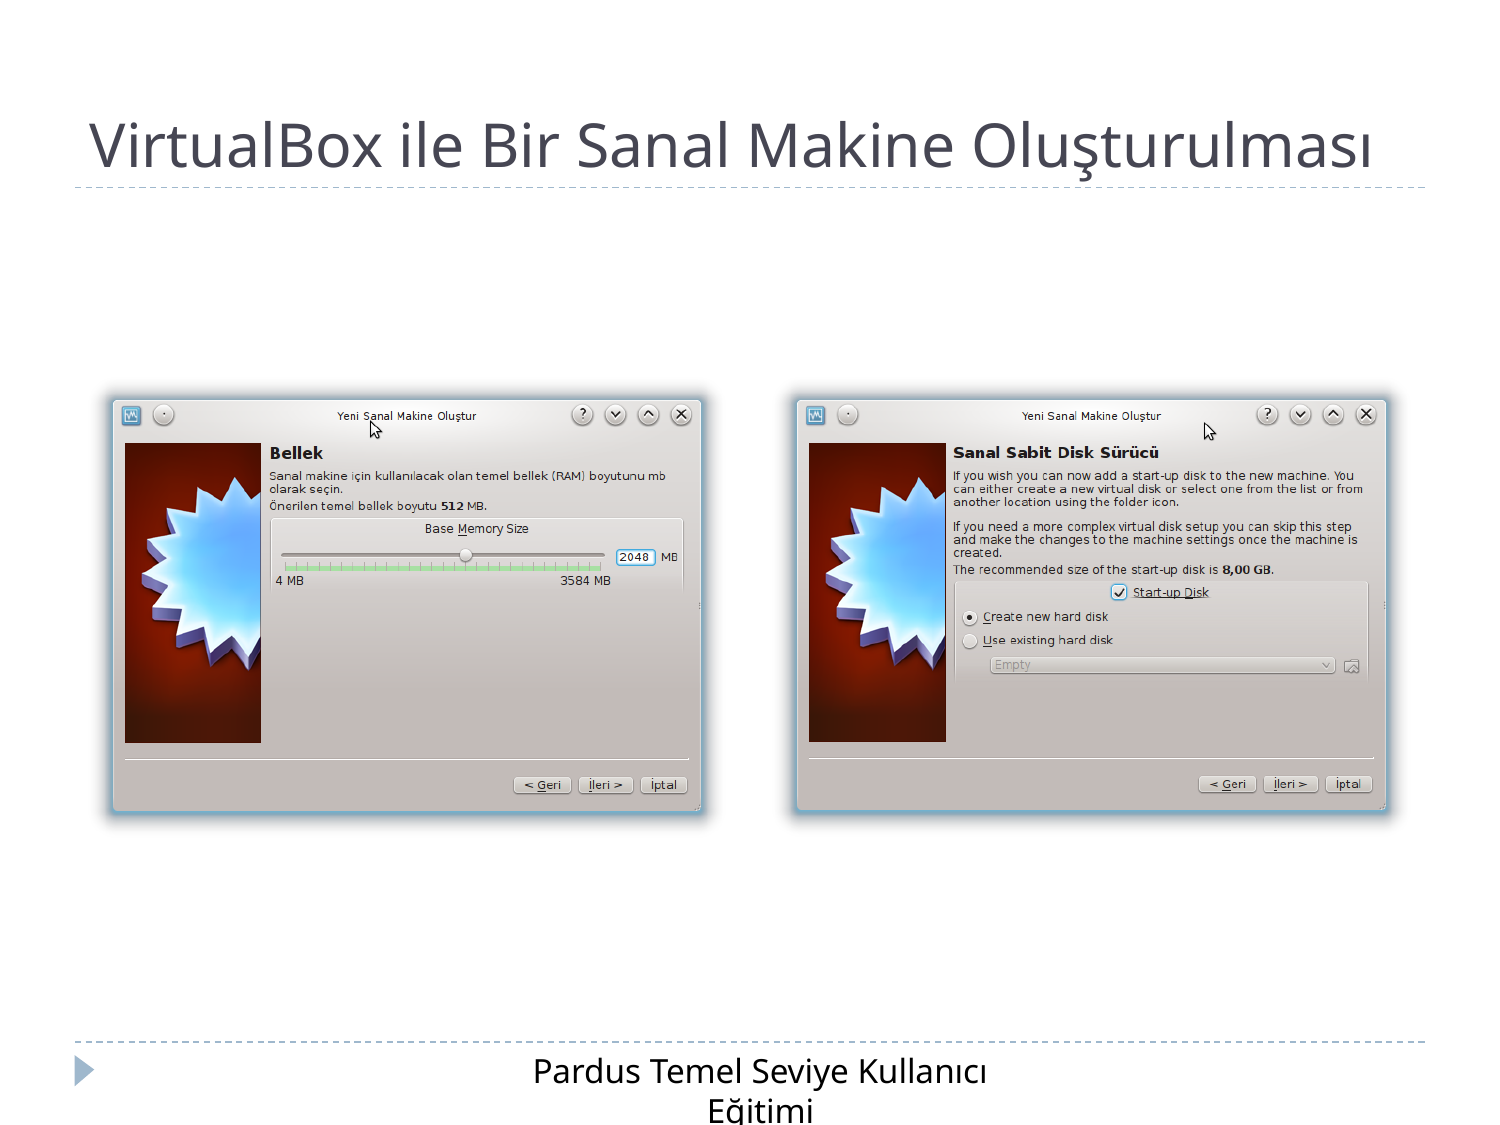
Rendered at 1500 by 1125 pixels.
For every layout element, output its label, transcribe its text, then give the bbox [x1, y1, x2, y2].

picture [75, 362, 738, 848]
picture [759, 362, 1423, 847]
title VirtualBox ile Bir Sanal Makine Oluşturulması [75, 37, 1425, 188]
